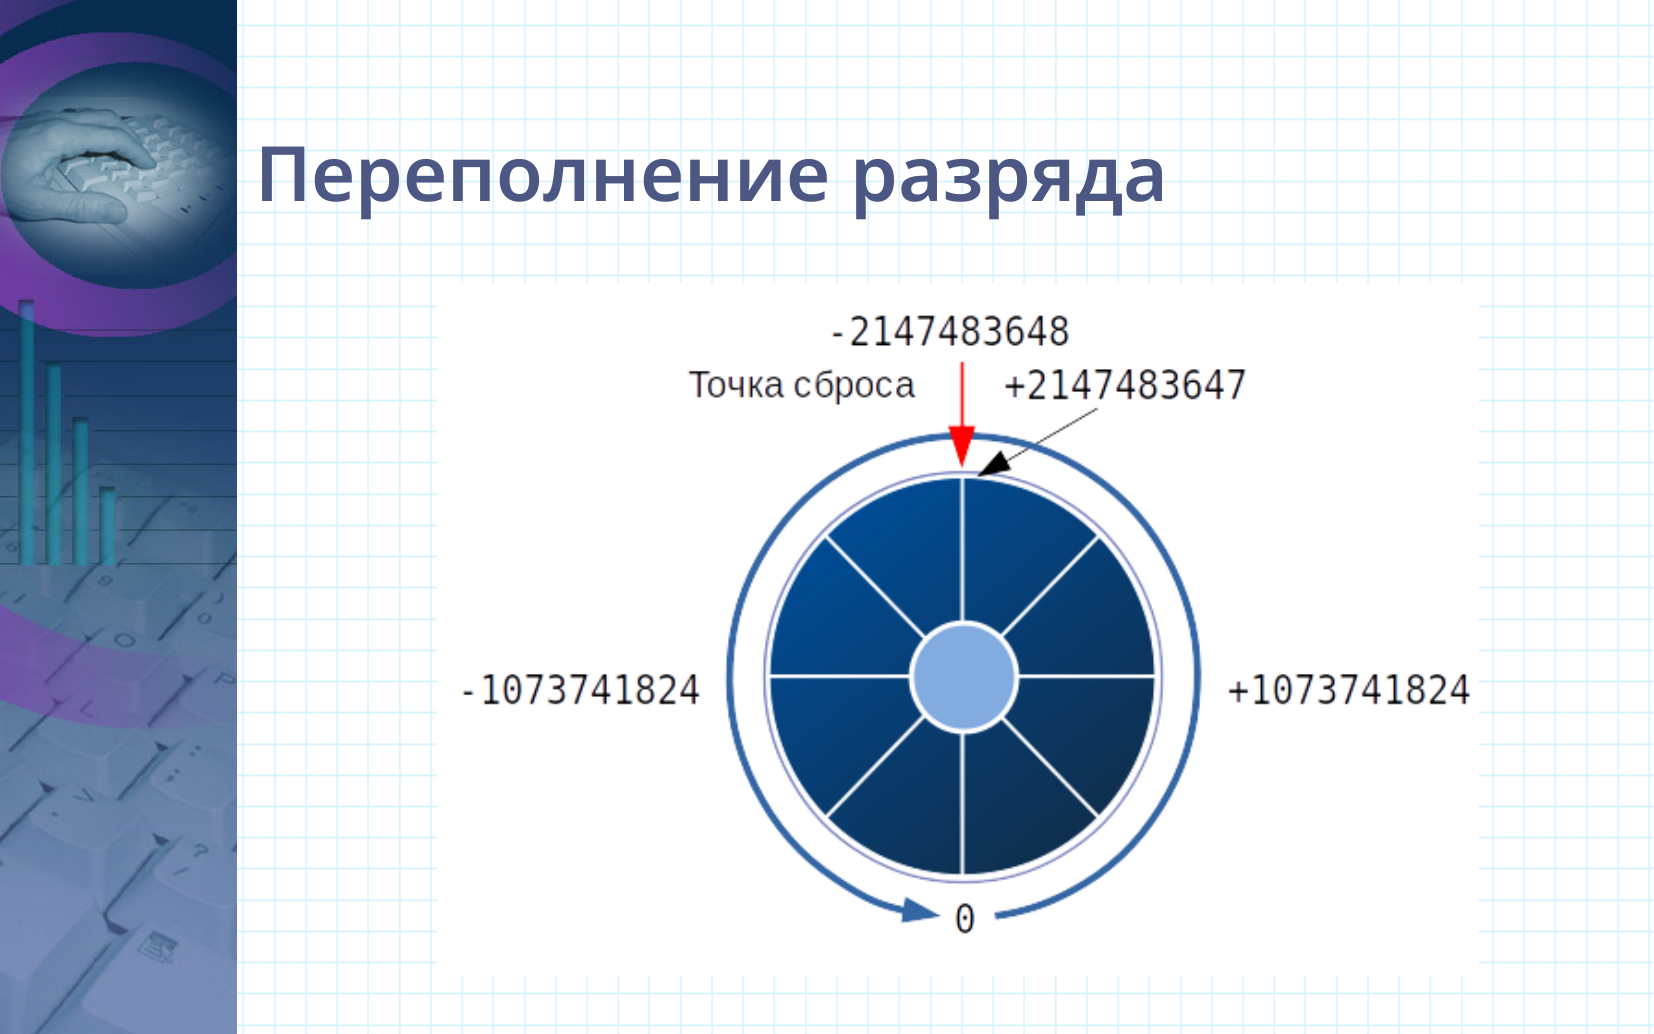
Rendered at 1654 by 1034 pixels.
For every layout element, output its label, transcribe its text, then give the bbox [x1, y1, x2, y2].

title Переполнение разряда [254, 85, 1640, 259]
picture [0, 0, 1654, 1034]
